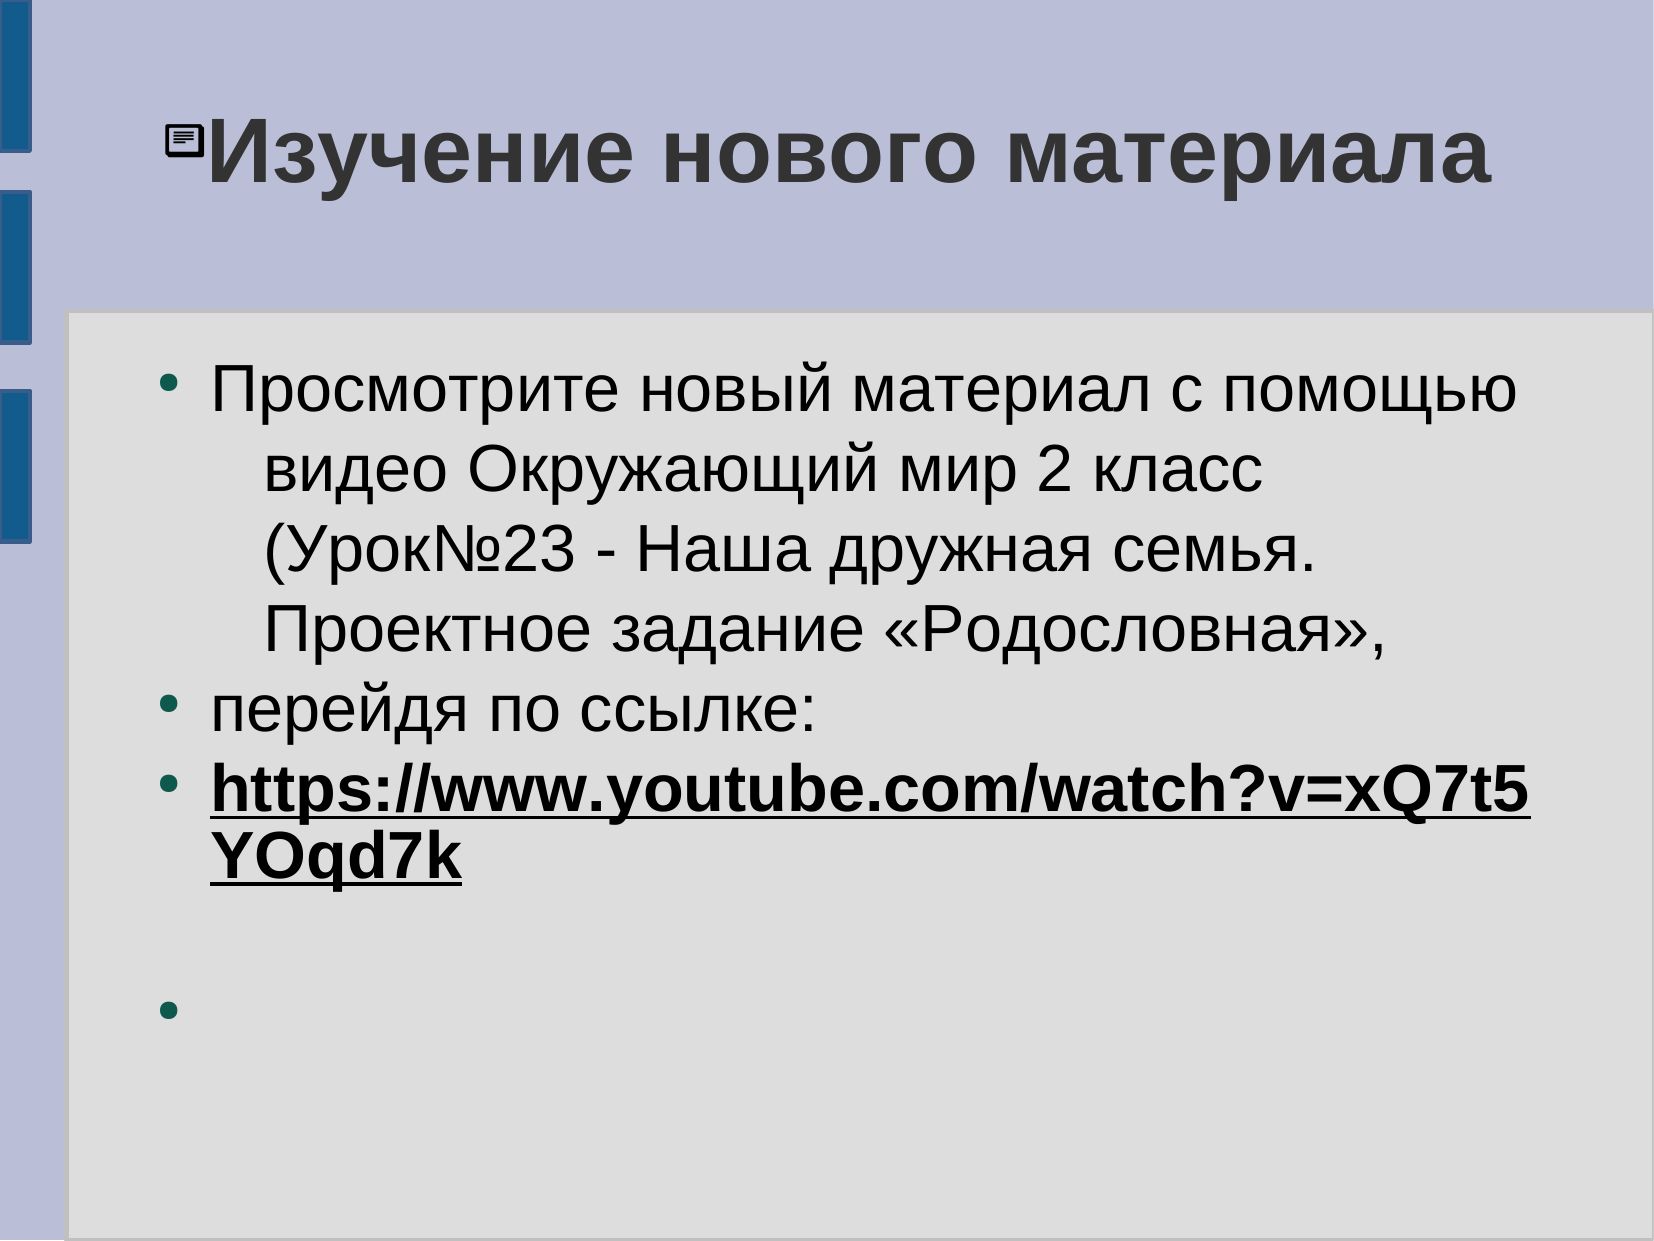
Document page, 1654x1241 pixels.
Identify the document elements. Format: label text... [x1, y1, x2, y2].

list Просмотрите новый материал с помощью видео Окружающий мир 2 класс (Урок№23 - Наша дружная семья. Проектное задание «Родословная», перейдя по ссылке: https://www.youtube.com/watch?v=xQ7t5YOqd7k [121, 344, 1534, 1127]
title Изучение нового материала [121, 91, 1534, 299]
